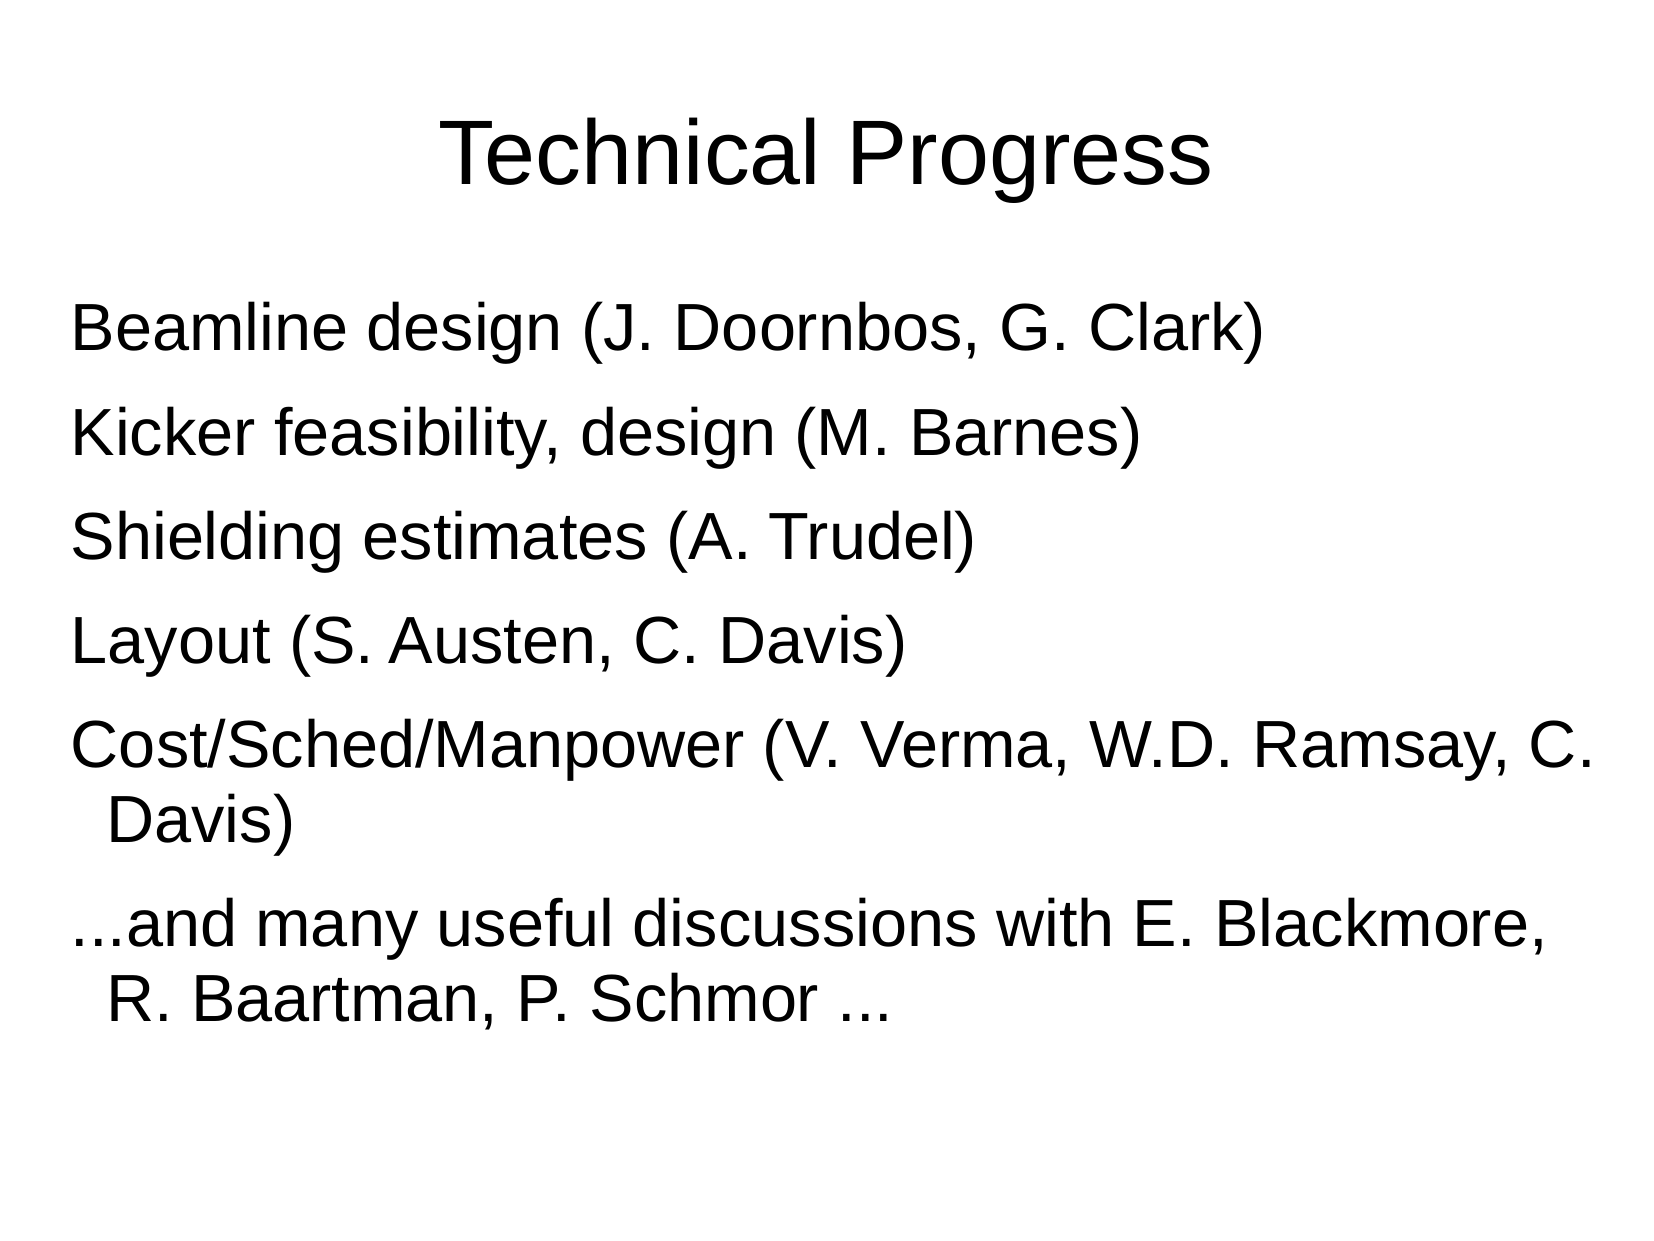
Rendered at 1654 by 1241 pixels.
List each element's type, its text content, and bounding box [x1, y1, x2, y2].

list Beamline design (J. Doornbos, G. Clark) Kicker feasibility, design (M. Barnes) Shielding estimates (A. Trudel) Layout (S. Austen, C. Davis) Cost/Sched/Manpower (V. Verma, W.D. Ramsay, C. Davis) ...and many useful discussions with E. Blackmore, R. Baartman, P. Schmor ... [35, 290, 1601, 1103]
title Technical Progress [82, 56, 1571, 250]
